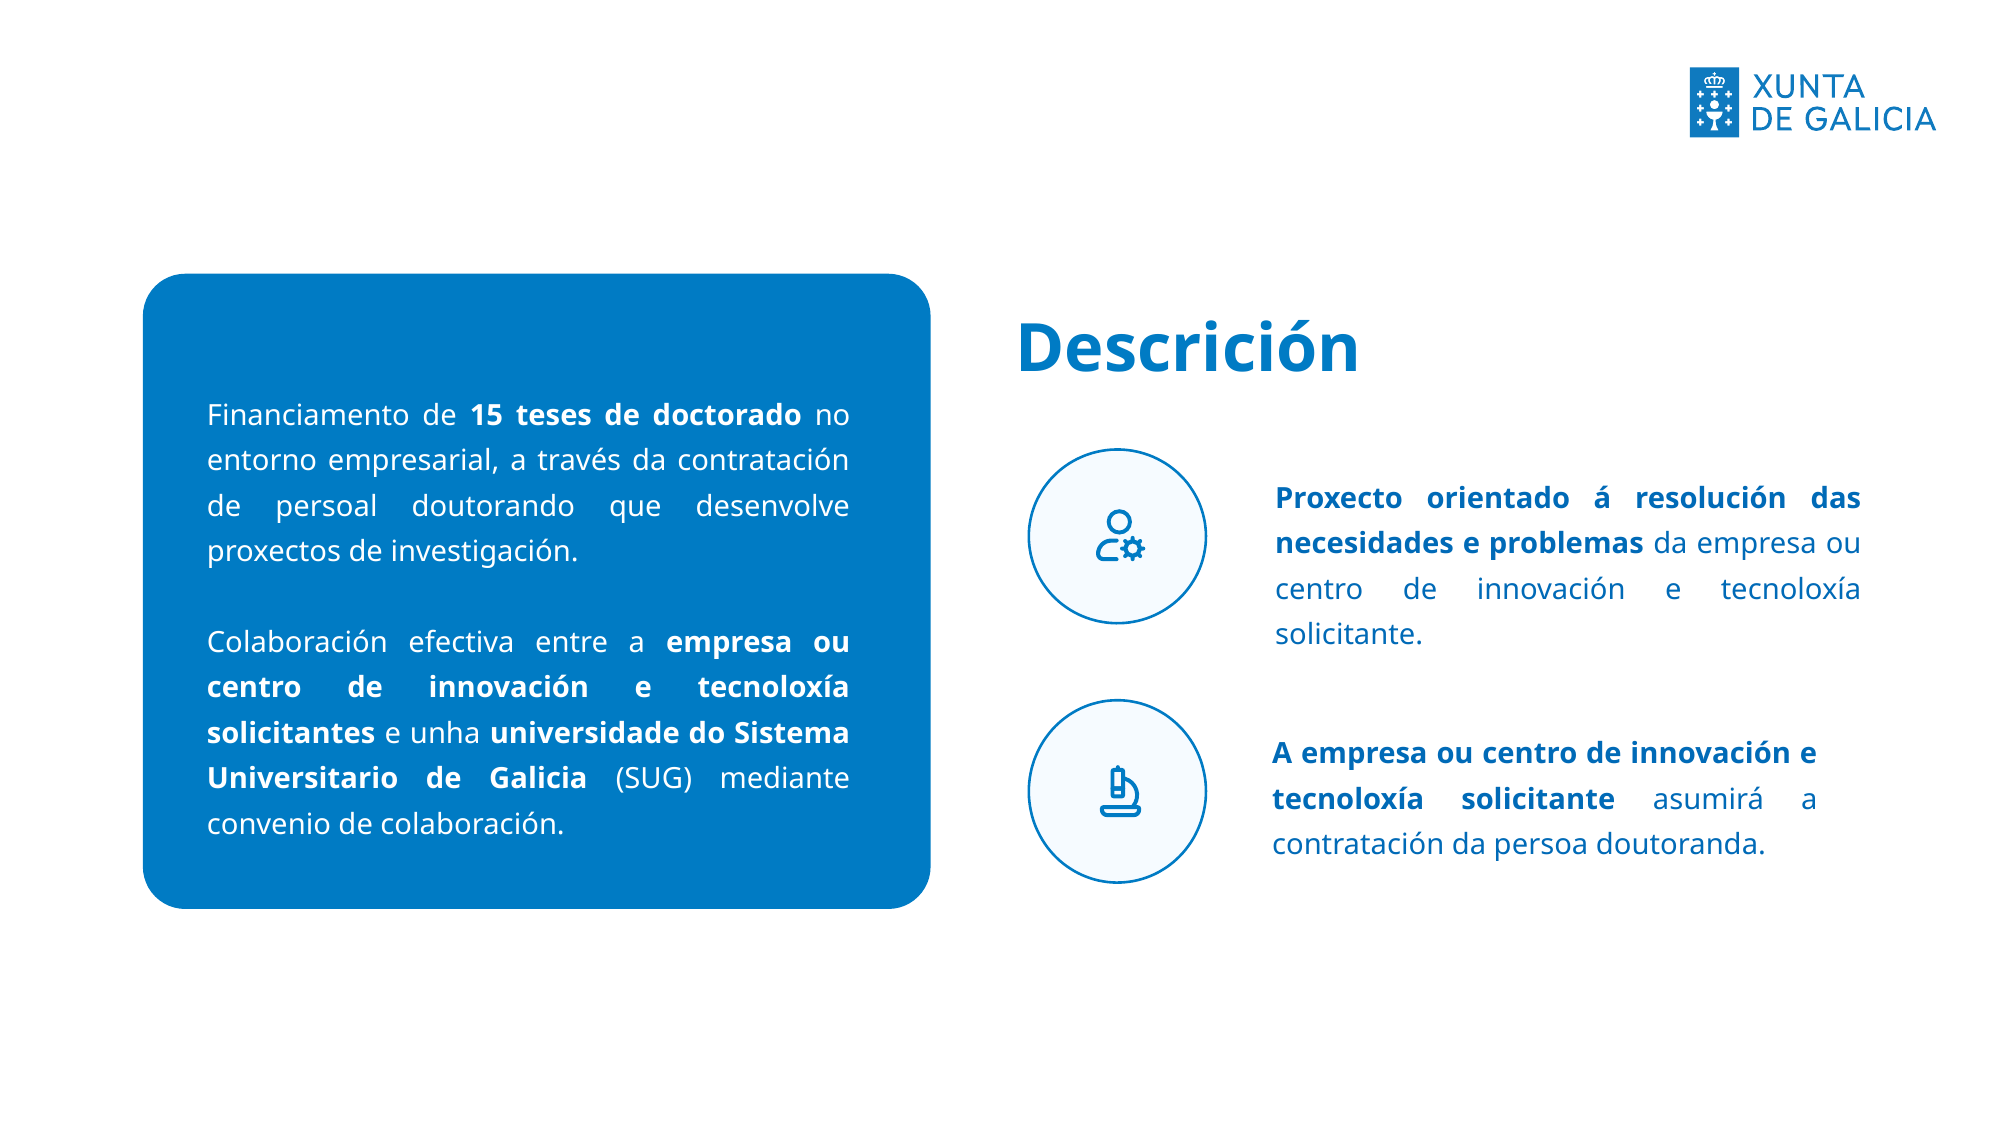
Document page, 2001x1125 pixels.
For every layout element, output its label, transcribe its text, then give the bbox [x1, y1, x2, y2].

text_box [144, 275, 930, 908]
text_box A empresa ou centro de innovación e tecnoloxía solicitante asumirá a contratación da persoa doutoranda. [1257, 717, 1885, 868]
text_box Descrición [1000, 297, 1866, 394]
text_box Proxecto orientado á resolución das necesidades e problemas da empresa ou centro de innovación e tecnoloxía solicitante. [1260, 461, 1888, 658]
picture [1086, 501, 1153, 569]
text_box [1028, 700, 1206, 883]
text_box [1028, 449, 1206, 624]
text_box Financiamento de 15 teses de doctorado no entorno empresarial, a través da contratación de persoal doutorando que desenvolve proxectos de investigación. Colaboración efectiva entre a empresa ou centro de innovación e tecnoloxía solicitantes e unha universidade do Sistema Universitario de Galicia (SUG) mediante convenio de colaboración. [192, 378, 880, 848]
picture [1087, 757, 1154, 825]
